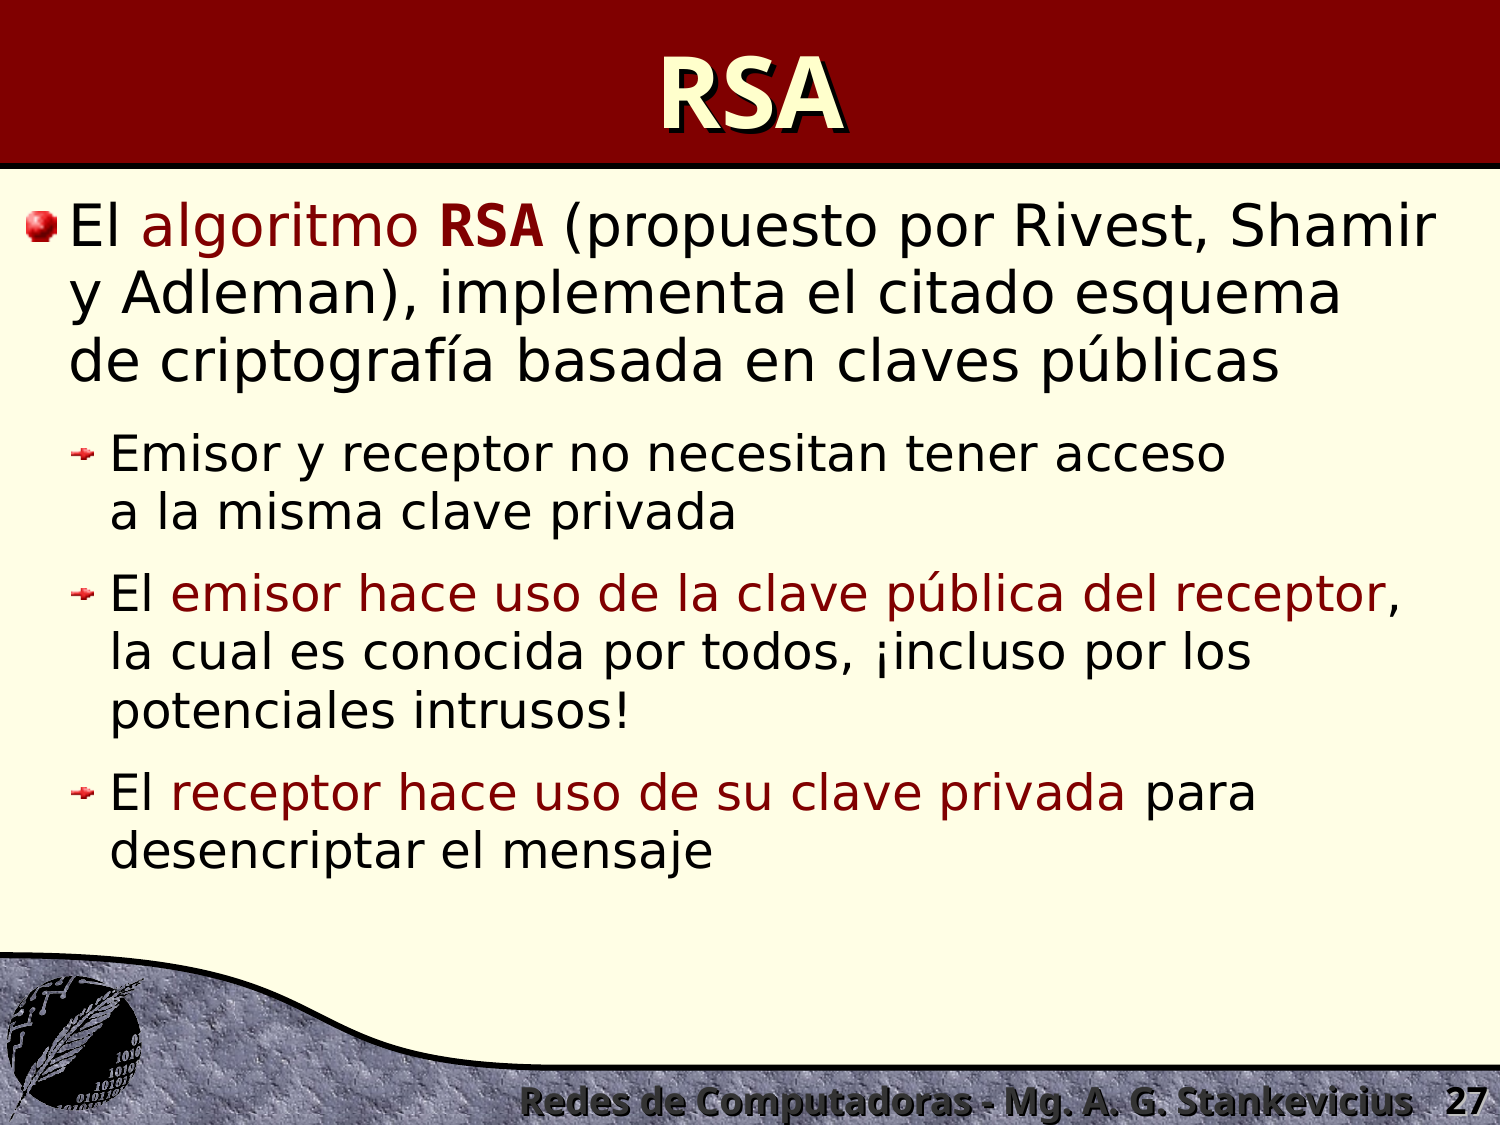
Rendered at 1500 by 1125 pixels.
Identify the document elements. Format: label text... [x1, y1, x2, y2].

picture [1047, 1100, 1054, 1110]
picture [0, 959, 1500, 1125]
title RSA [15, 5, 1485, 160]
picture [790, 1100, 795, 1110]
list El algoritmo RSA (propuesto por Rivest, Shamir y Adleman), implementa el citado esquema de criptografía basada en claves públicas Emisor y receptor no necesitan tener acceso a la misma clave privada El emisor hace uso de la clave pública del receptor, la cual es conocida por todos, ¡incluso por los potenciales intrusos! El receptor hace uso de su clave privada para desencriptar el mensaje [11, 192, 1486, 921]
